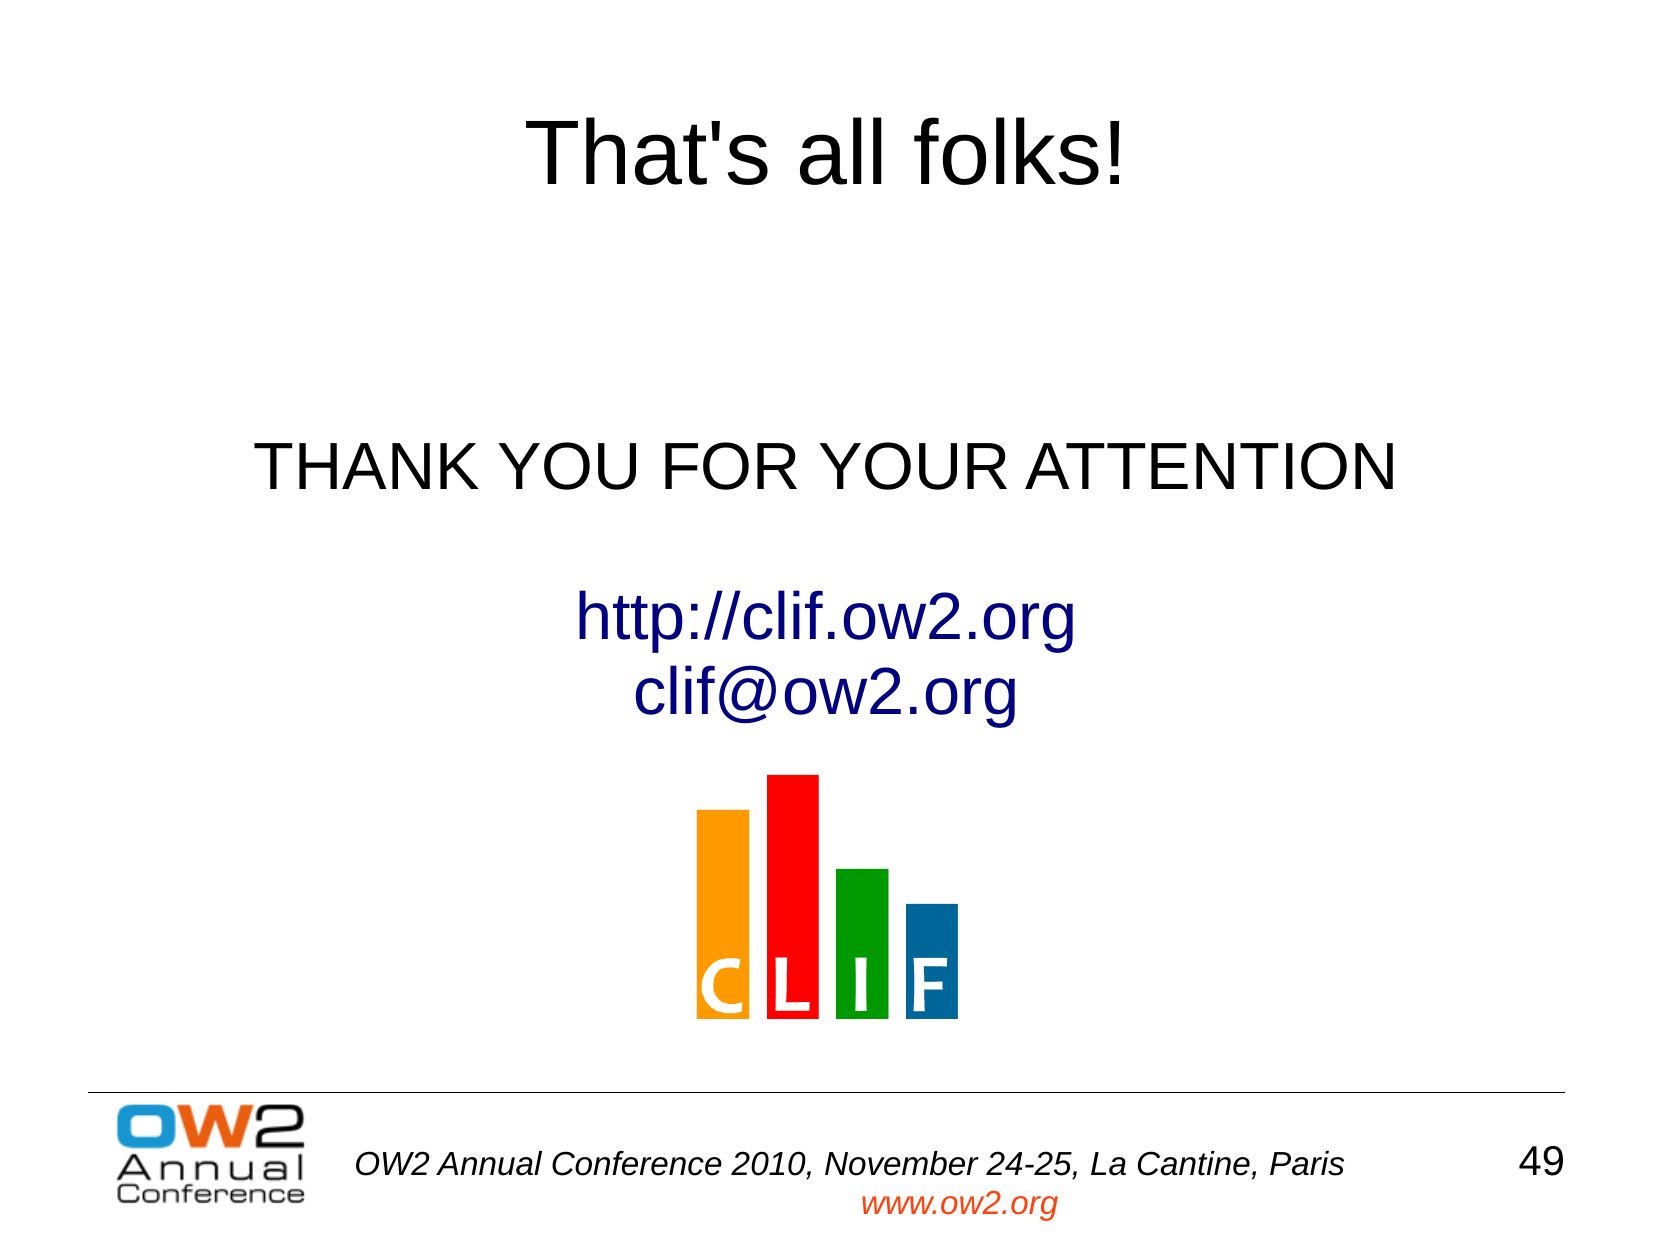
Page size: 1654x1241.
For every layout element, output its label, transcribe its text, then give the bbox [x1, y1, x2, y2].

picture [88, 1109, 333, 1213]
picture [679, 738, 975, 1034]
subtitle THANK YOU FOR YOUR ATTENTION http://clif.ow2.org clif@ow2.org [82, 49, 1571, 1109]
